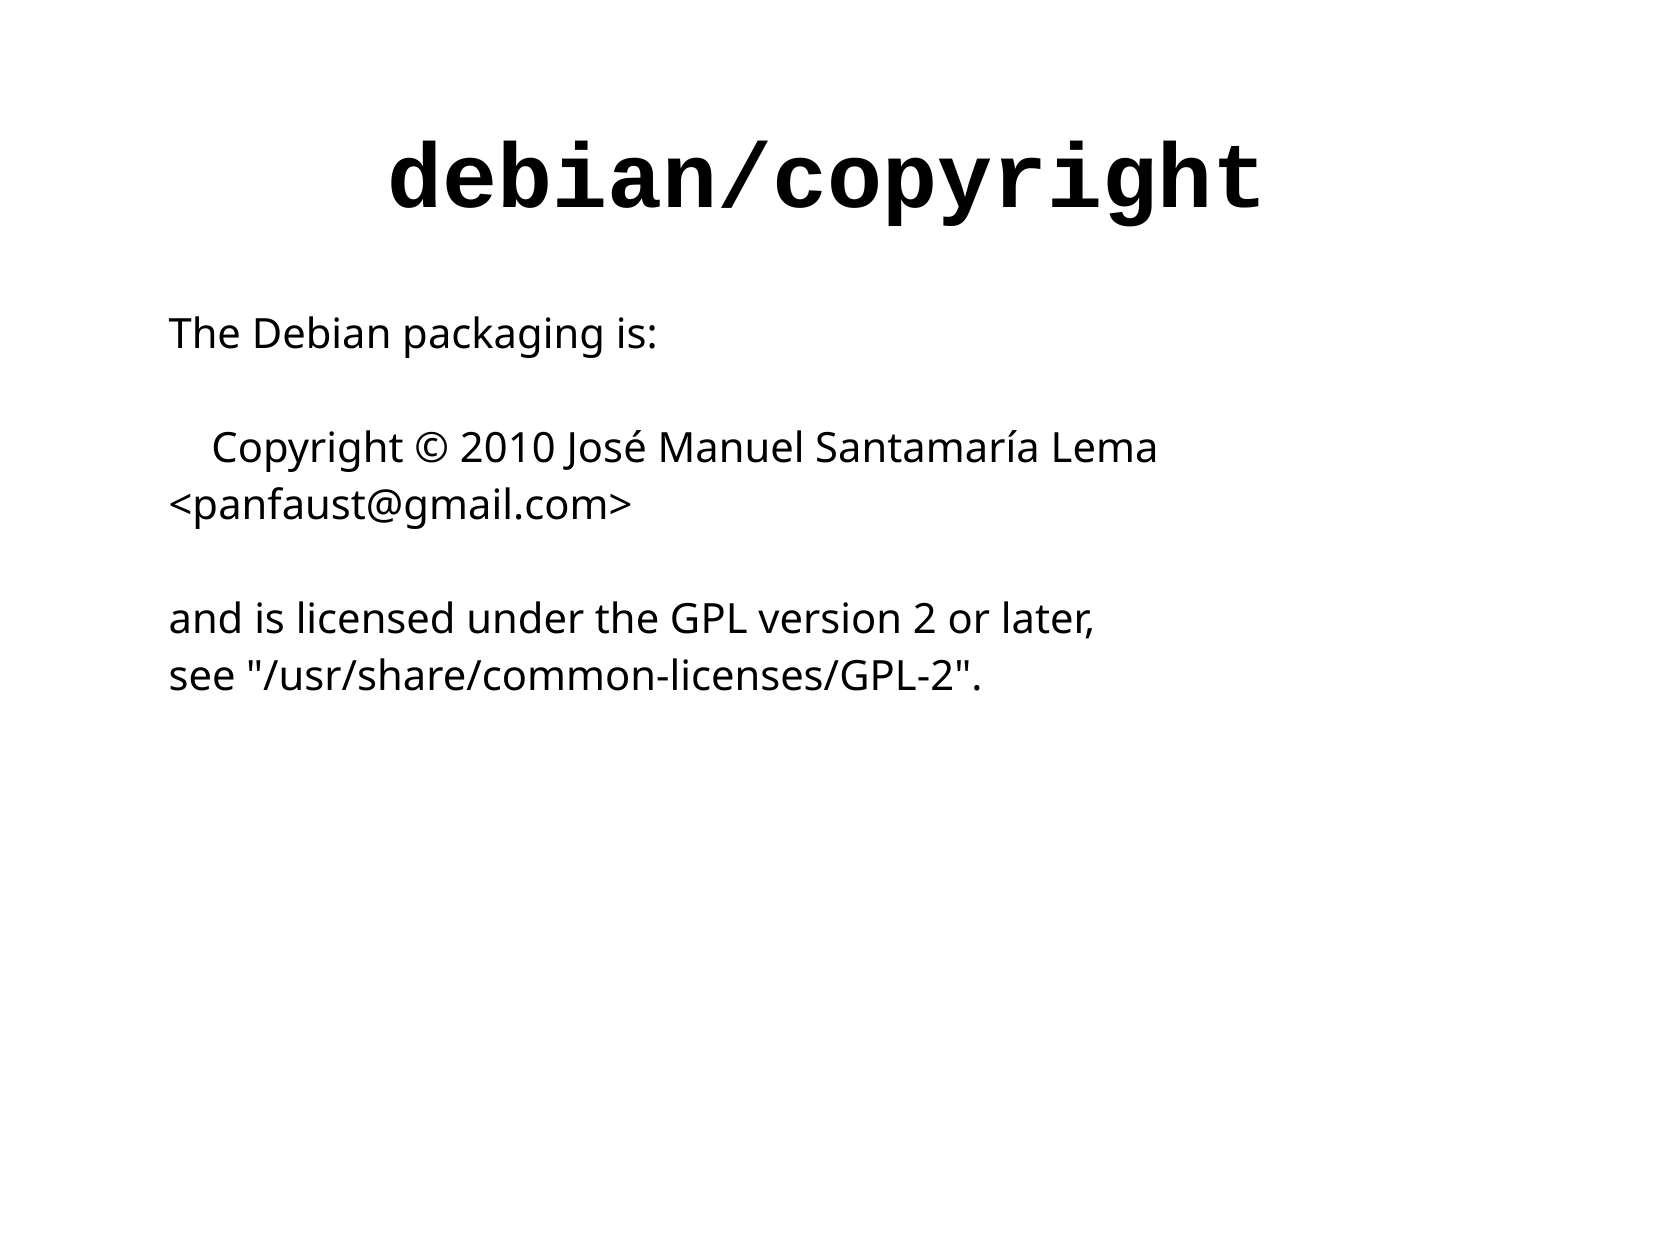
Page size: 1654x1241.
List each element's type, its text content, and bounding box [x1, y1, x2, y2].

title debian/copyright [121, 102, 1534, 296]
list The Debian packaging is: Copyright © 2010 José Manuel Santamaría Lema <panfaust@gmail.com> and is licensed under the GPL version 2 or later, see "/usr/share/common-licenses/GPL-2". [82, 296, 1615, 1146]
